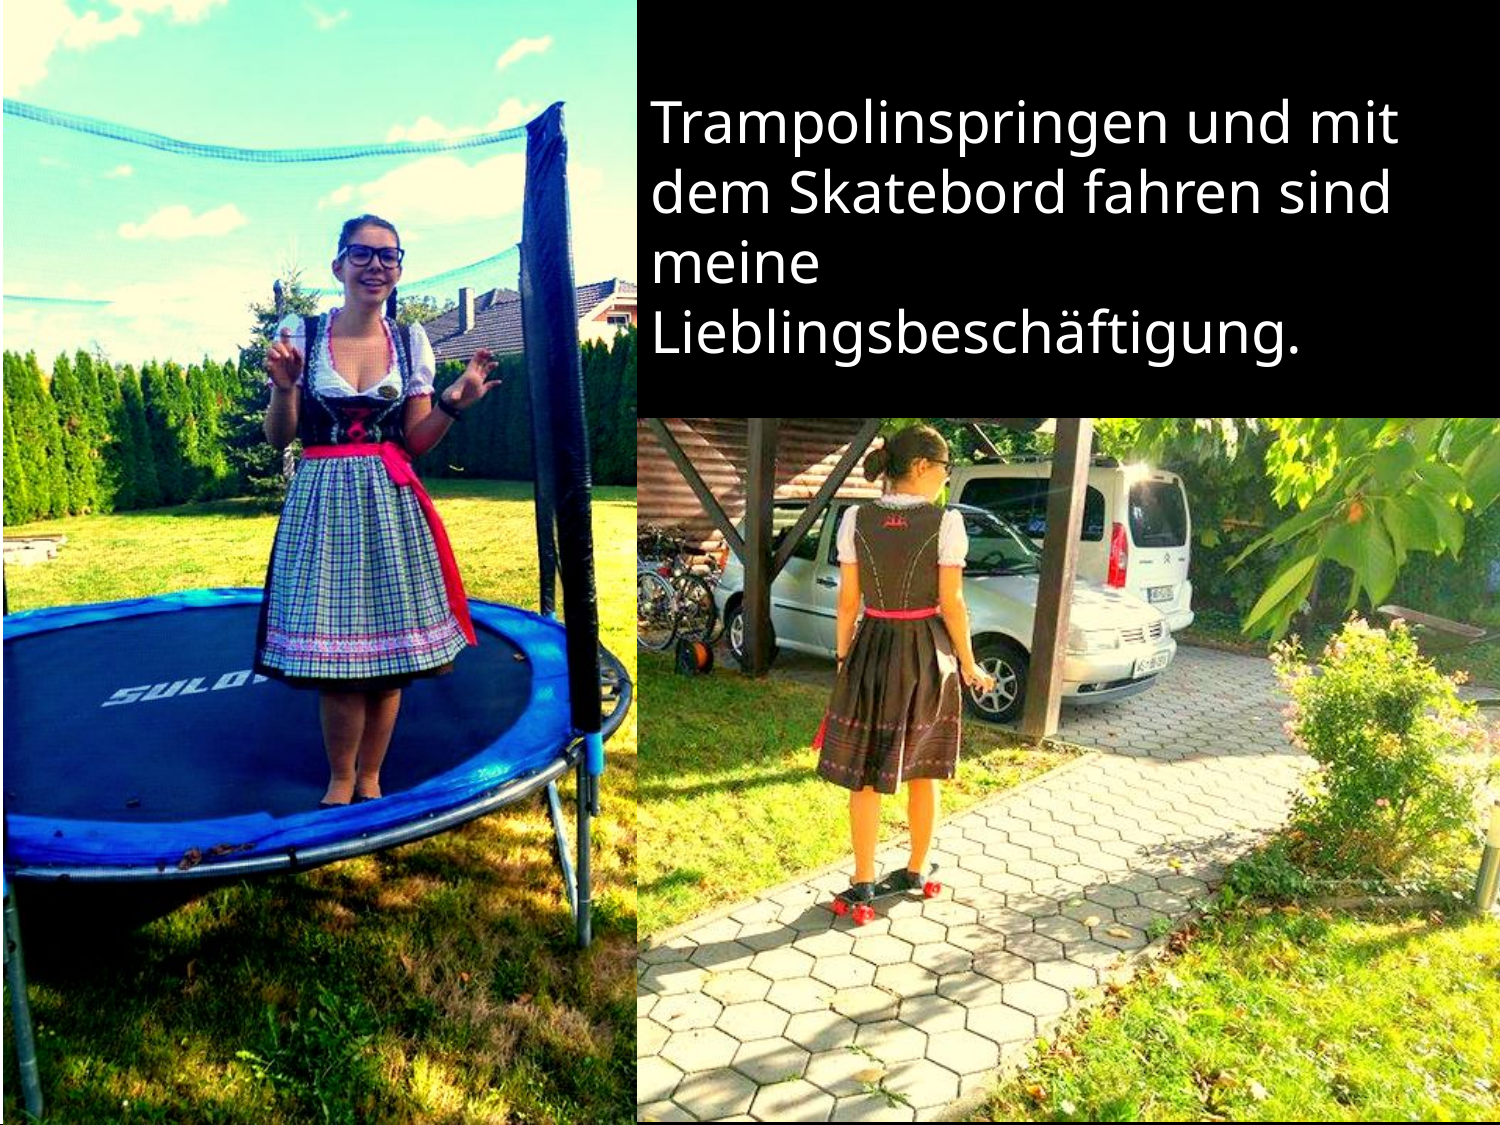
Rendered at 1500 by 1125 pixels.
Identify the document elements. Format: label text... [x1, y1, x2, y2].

picture [3, 0, 1500, 1125]
text_box Trampolinspringen und mit dem Skatebord fahren sind meine Lieblingsbeschäftigung. [635, 78, 1469, 306]
